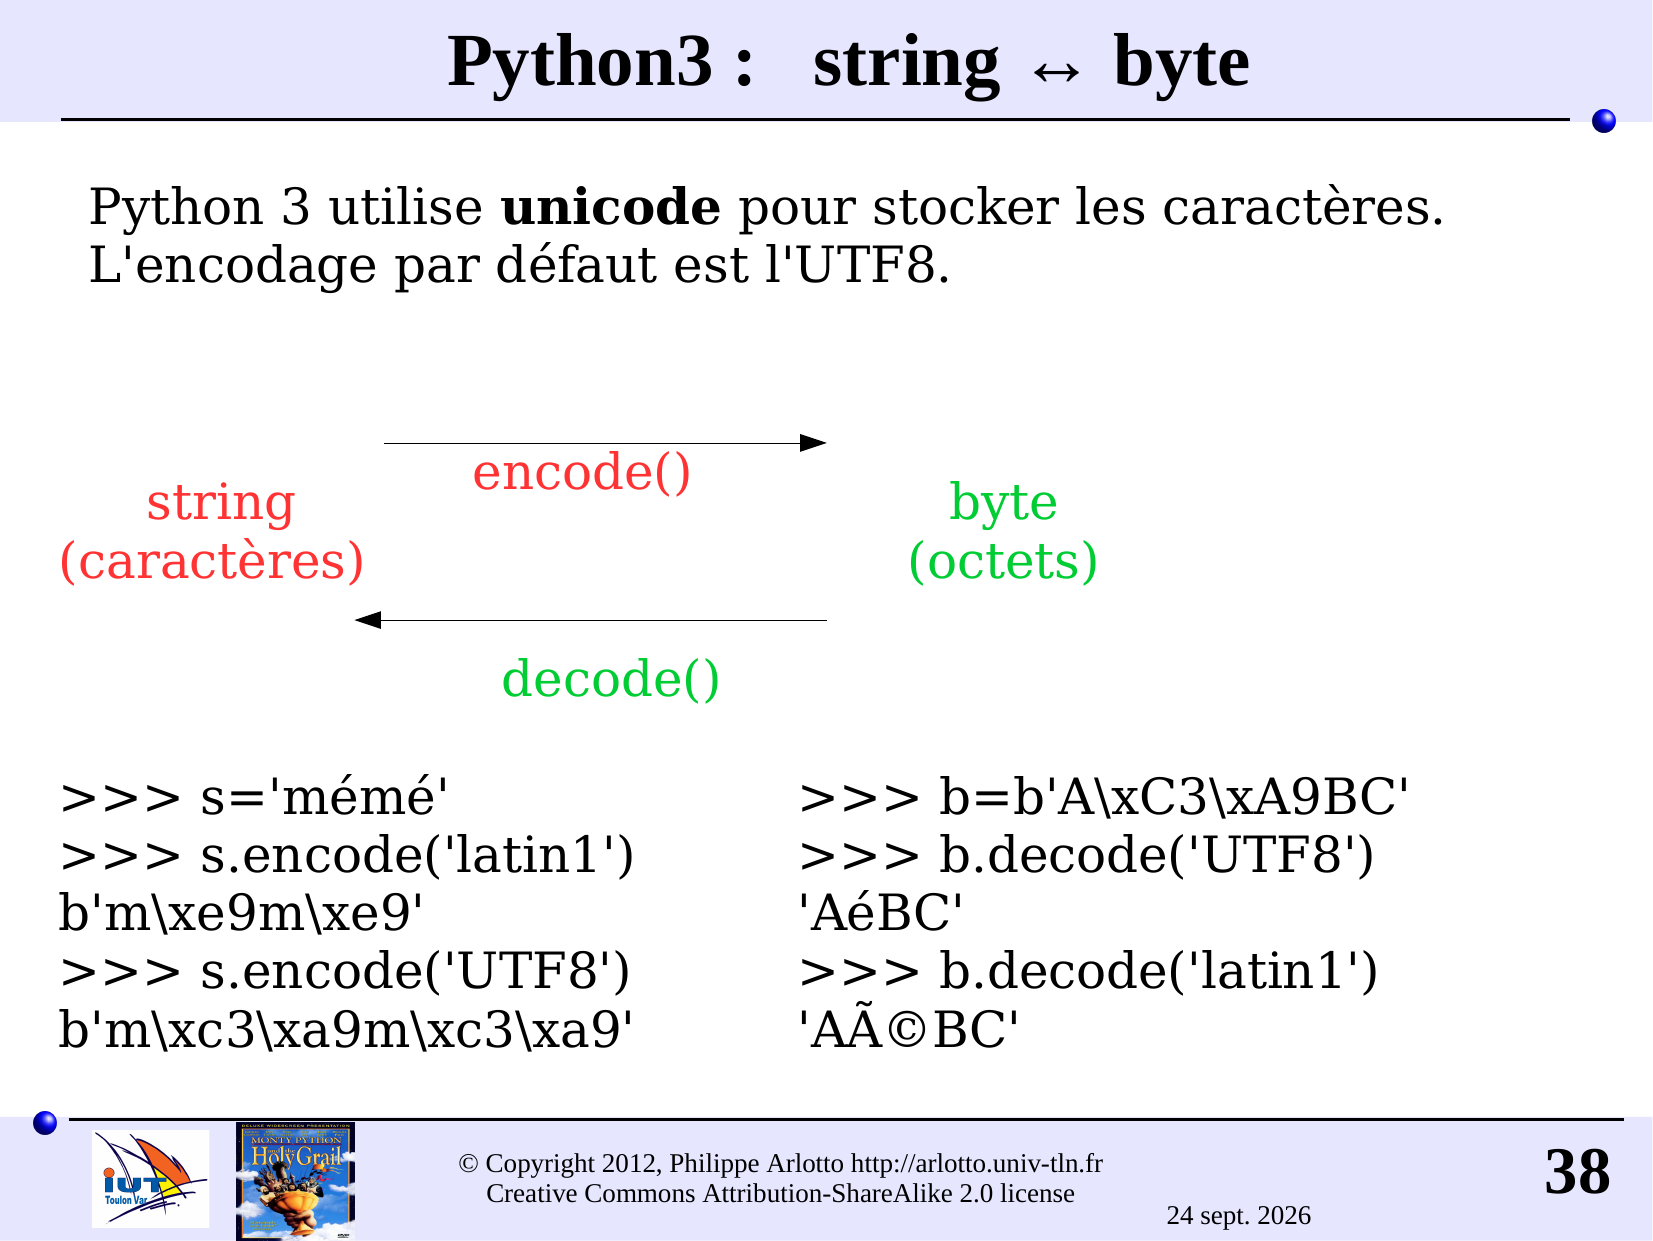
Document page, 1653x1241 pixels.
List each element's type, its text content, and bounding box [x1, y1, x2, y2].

text_box string (caractères) [59, 473, 384, 591]
text_box decode() [501, 649, 768, 709]
text_box byte (octets) [885, 473, 1123, 591]
text_box Python 3 utilise unicode pour stocker les caractères. L'encodage par défaut est l'UTF8. [88, 177, 1477, 470]
text_box >>> b=b'A\xC3\xA9BC' >>> b.decode('UTF8') 'AéBC' >>> b.decode('latin1') 'AÃ©BC' [797, 767, 1595, 1119]
title Python3 : string ↔ byte [95, 14, 1585, 107]
picture [236, 1122, 355, 1241]
text_box >>> s='mémé' >>> s.encode('latin1') b'm\xe9m\xe9' >>> s.encode('UTF8') b'm\xc3\xa9m\xc3\xa9' [59, 767, 680, 1119]
text_box encode() [472, 443, 709, 502]
